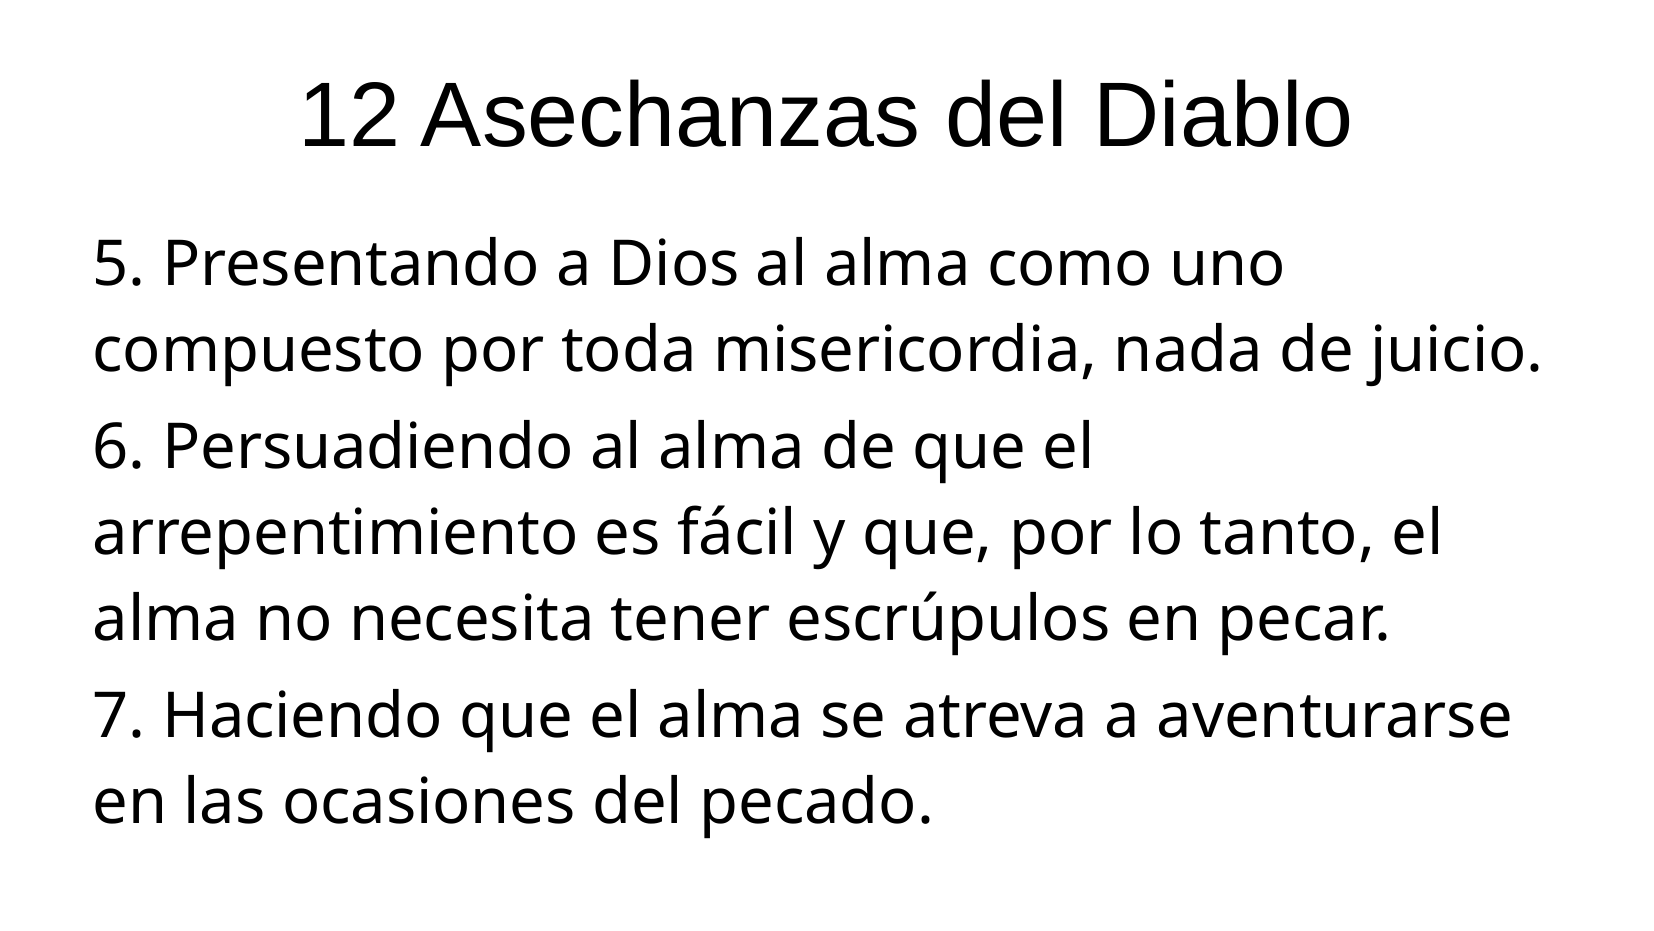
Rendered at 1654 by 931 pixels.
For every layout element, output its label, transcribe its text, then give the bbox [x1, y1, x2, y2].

list 5. Presentando a Dios al alma como uno compuesto por toda misericordia, nada de juicio. 6. Persuadiendo al alma de que el arrepentimiento es fácil y que, por lo tanto, el alma no necesita tener escrúpulos en pecar. 7. Haciendo que el alma se atreva a aventurarse en las ocasiones del pecado. [82, 217, 1571, 871]
title 12 Asechanzas del Diablo [82, 37, 1571, 193]
